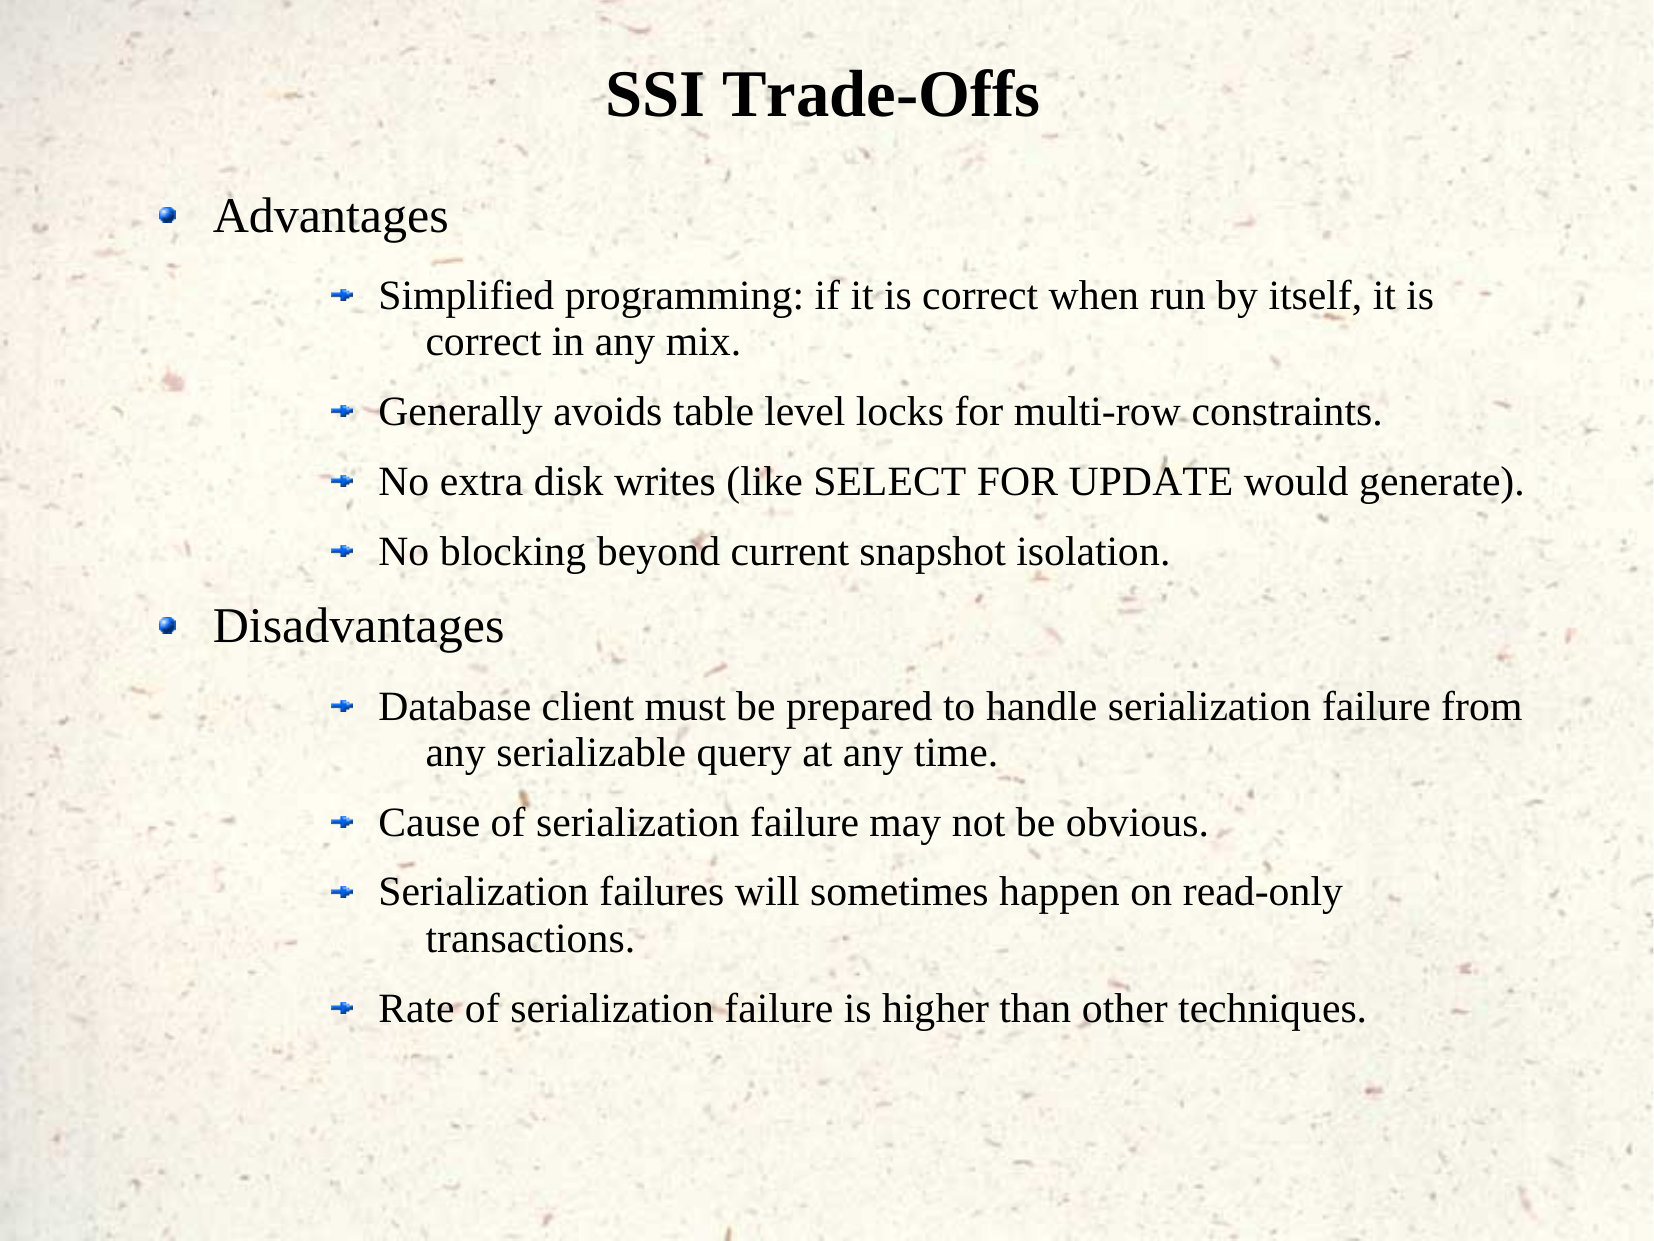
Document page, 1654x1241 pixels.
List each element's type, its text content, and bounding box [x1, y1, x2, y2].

picture [0, 0, 1654, 1241]
list Advantages Simplified programming: if it is correct when run by itself, it is correct in any mix. Generally avoids table level locks for multi-row constraints. No extra disk writes (like SELECT FOR UPDATE would generate). No blocking beyond current snapshot isolation. Disadvantages Database client must be prepared to handle serialization failure from any serializable query at any time. Cause of serialization failure may not be obvious. Serialization failures will sometimes happen on read-only transactions. Rate of serialization failure is higher than other techniques. [142, 187, 1536, 1163]
title SSI Trade-Offs [112, 37, 1535, 151]
